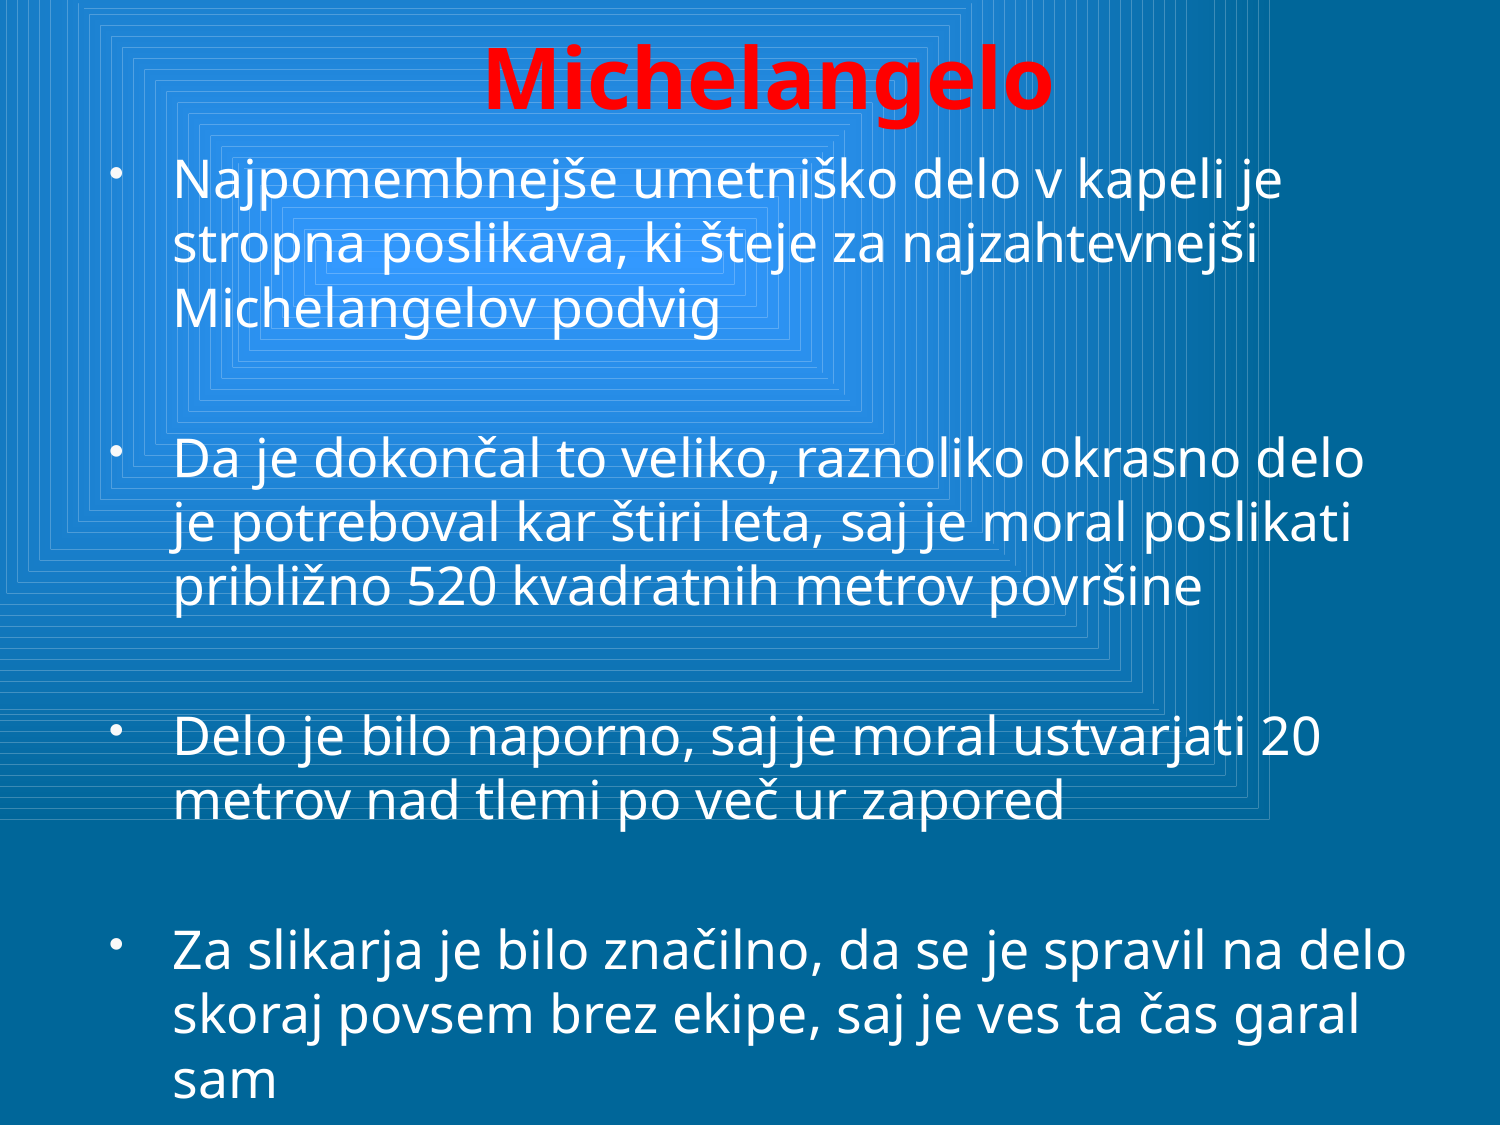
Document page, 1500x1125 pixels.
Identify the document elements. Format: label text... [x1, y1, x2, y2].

title Michelangelo [99, 0, 1438, 150]
list Najpomembnejše umetniško delo v kapeli je stropna poslikava, ki šteje za najzahtevnejši Michelangelov podvig Da je dokončal to veliko, raznoliko okrasno delo je potreboval kar štiri leta, saj je moral poslikati približno 520 kvadratnih metrov površine Delo je bilo naporno, saj je moral ustvarjati 20 metrov nad tlemi po več ur zapored Za slikarja je bilo značilno, da se je spravil na delo skoraj povsem brez ekipe, saj je ves ta čas garal sam [75, 137, 1425, 1125]
